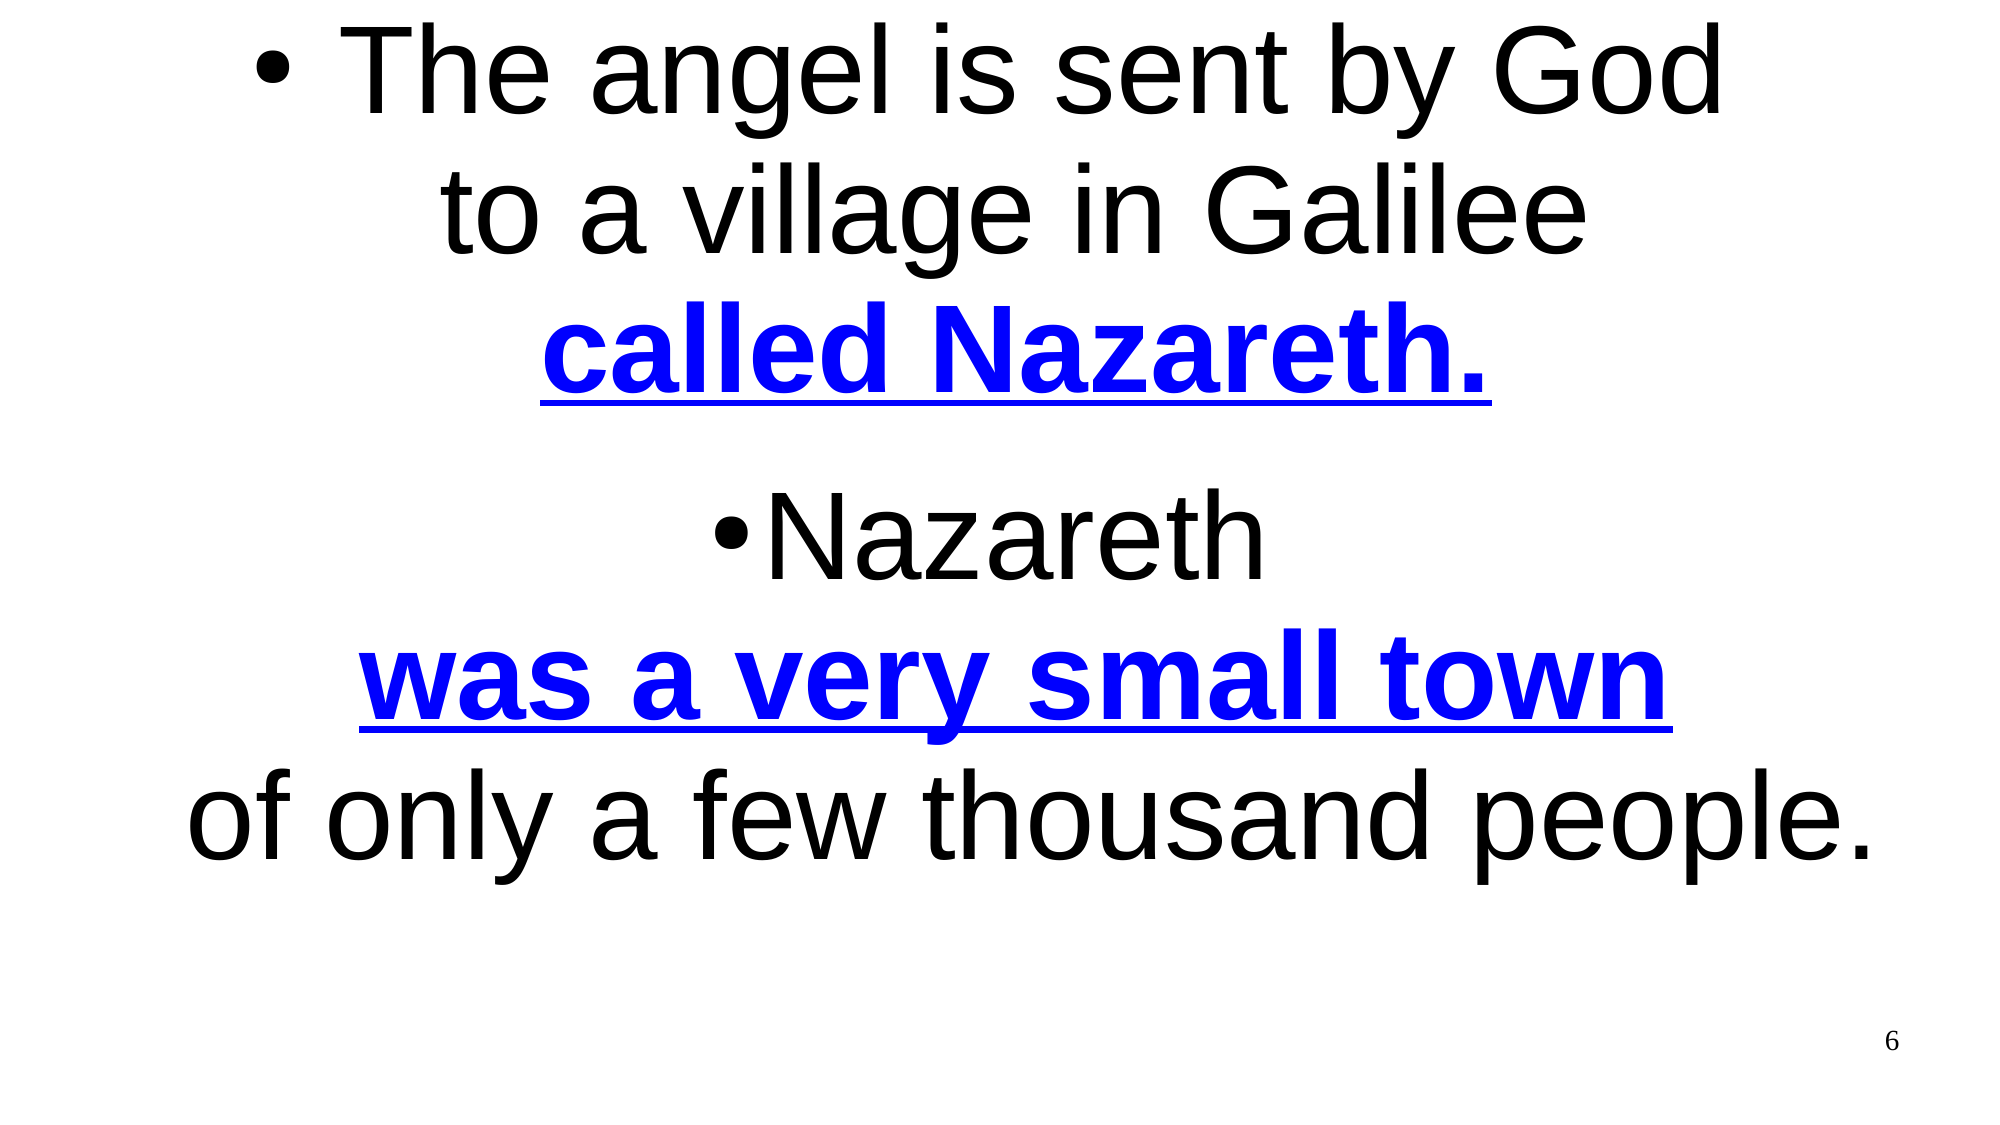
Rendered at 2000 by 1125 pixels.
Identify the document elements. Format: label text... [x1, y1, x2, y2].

list The angel is sent by God to a village in Galilee called Nazareth. Nazareth was a very small town of only a few thousand people. [0, 0, 1996, 1123]
